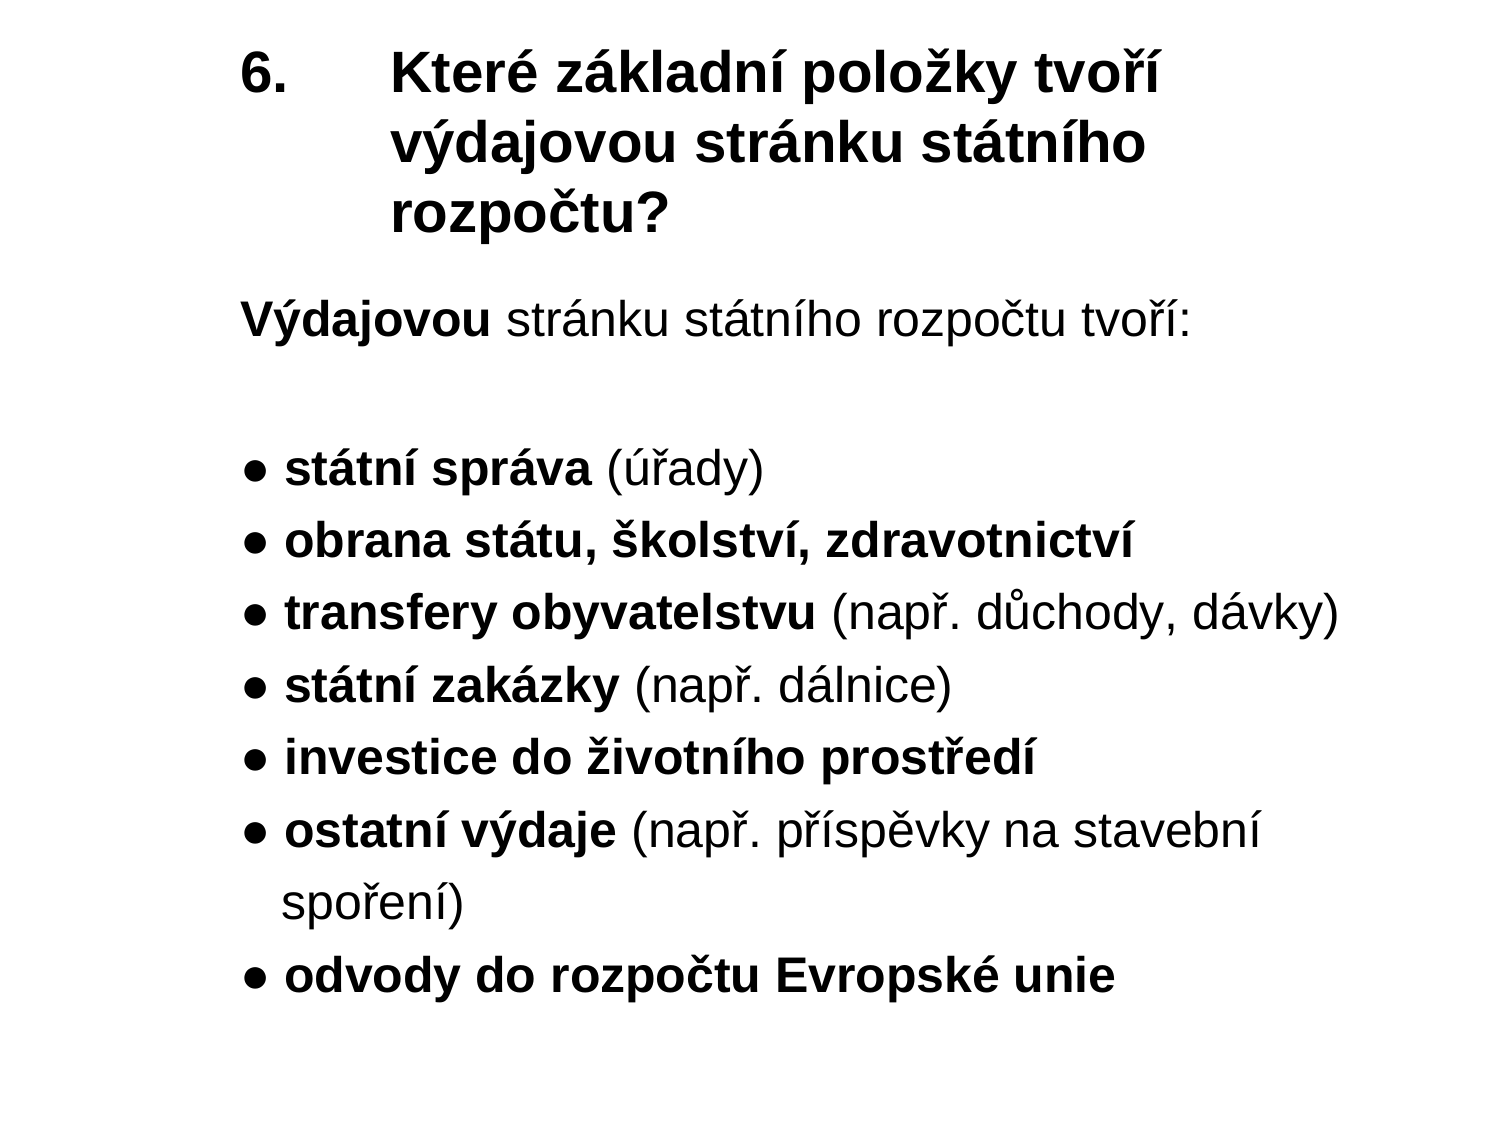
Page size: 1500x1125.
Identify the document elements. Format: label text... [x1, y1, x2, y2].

list Výdajovou stránku státního rozpočtu tvoří: ● státní správa (úřady) ● obrana státu, školství, zdravotnictví ● transfery obyvatelstvu (např. důchody, dávky) ● státní zakázky (např. dálnice) ● investice do životního prostředí ● ostatní výdaje (např. příspěvky na stavební spoření) ● odvody do rozpočtu Evropské unie [75, 262, 1426, 1125]
title 6. Které základní položky tvoří výdajovou stránku státního rozpočtu? [75, 26, 1426, 252]
